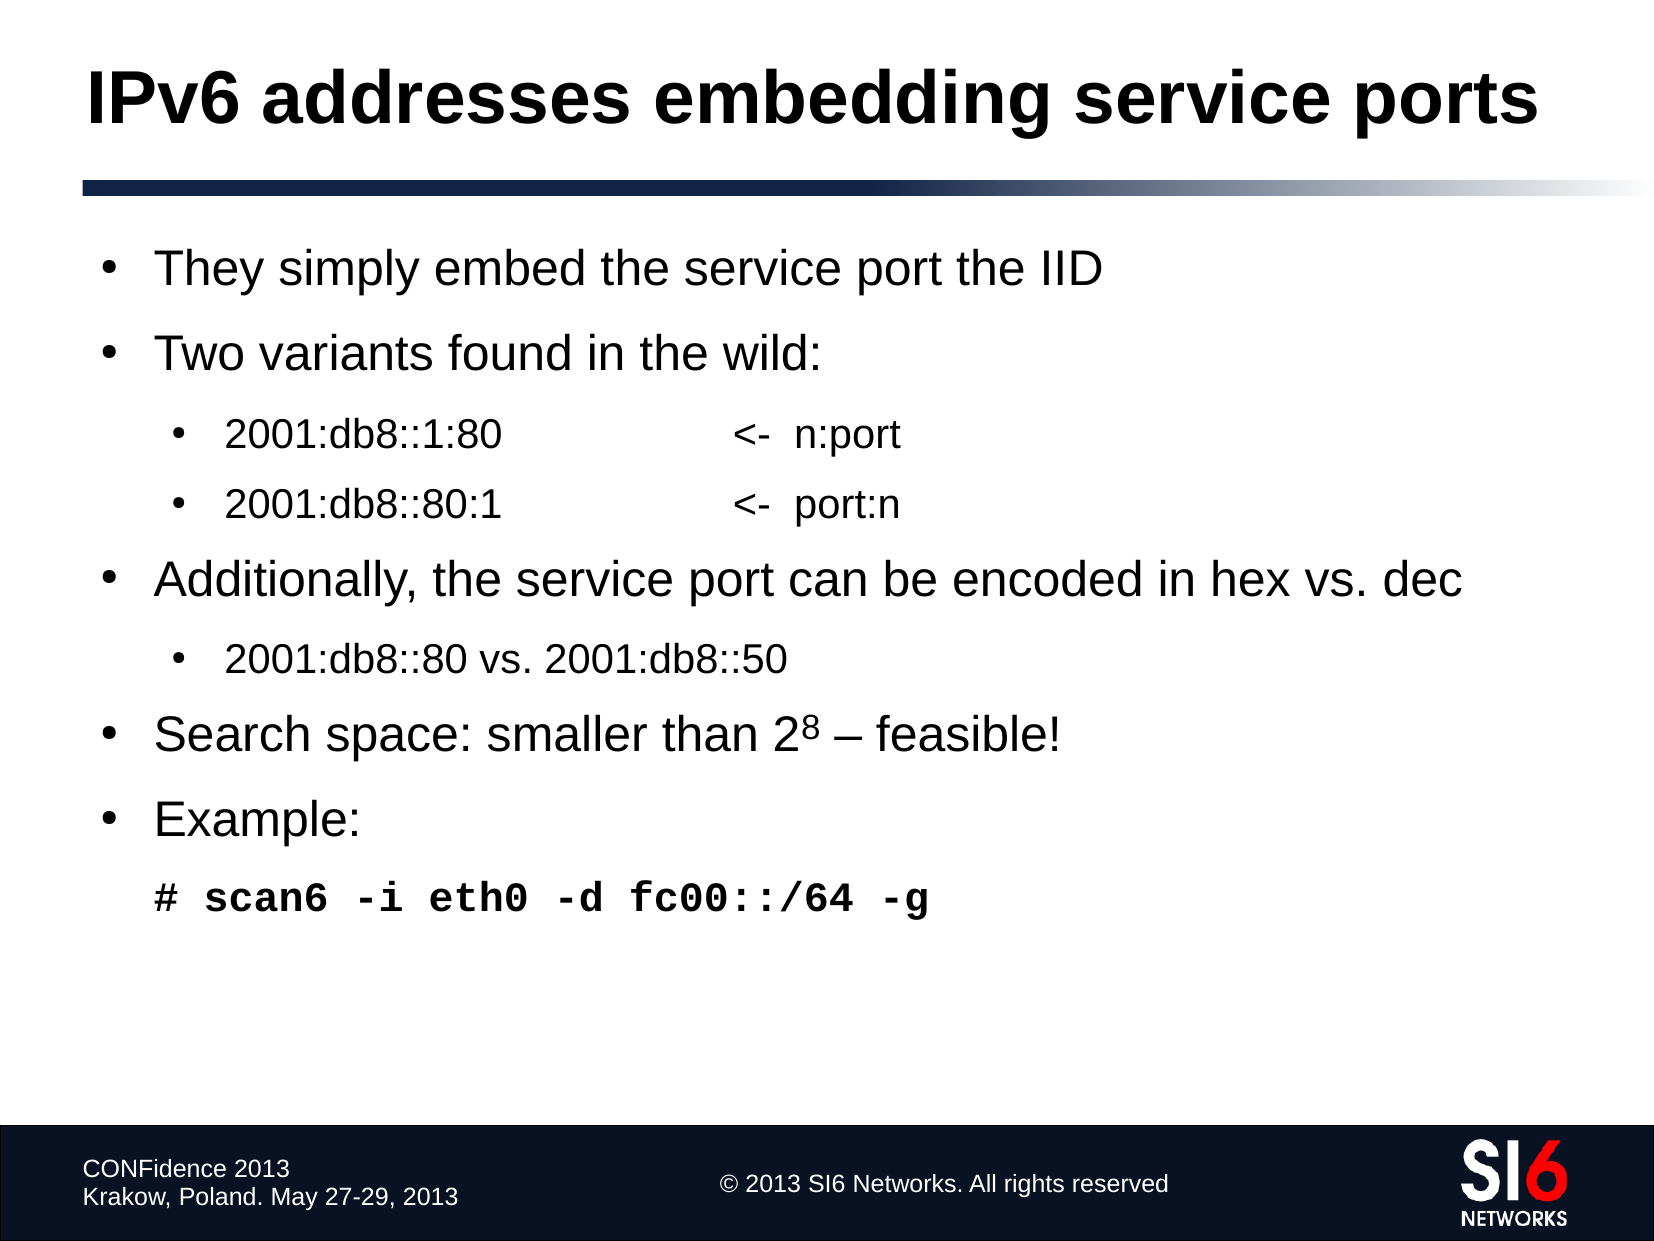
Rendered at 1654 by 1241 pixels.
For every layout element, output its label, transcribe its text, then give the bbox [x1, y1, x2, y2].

picture [1461, 1139, 1567, 1226]
list They simply embed the service port the IID Two variants found in the wild: 2001:db8::1:80 <- n:port 2001:db8::80:1 <- port:n Additionally, the service port can be encoded in hex vs. dec 2001:db8::80 vs. 2001:db8::50 Search space: smaller than 28 – feasible! Example: # scan6 -i eth0 -d fc00::/64 -g [82, 240, 1571, 1059]
title IPv6 addresses embedding service ports [86, 30, 1576, 166]
